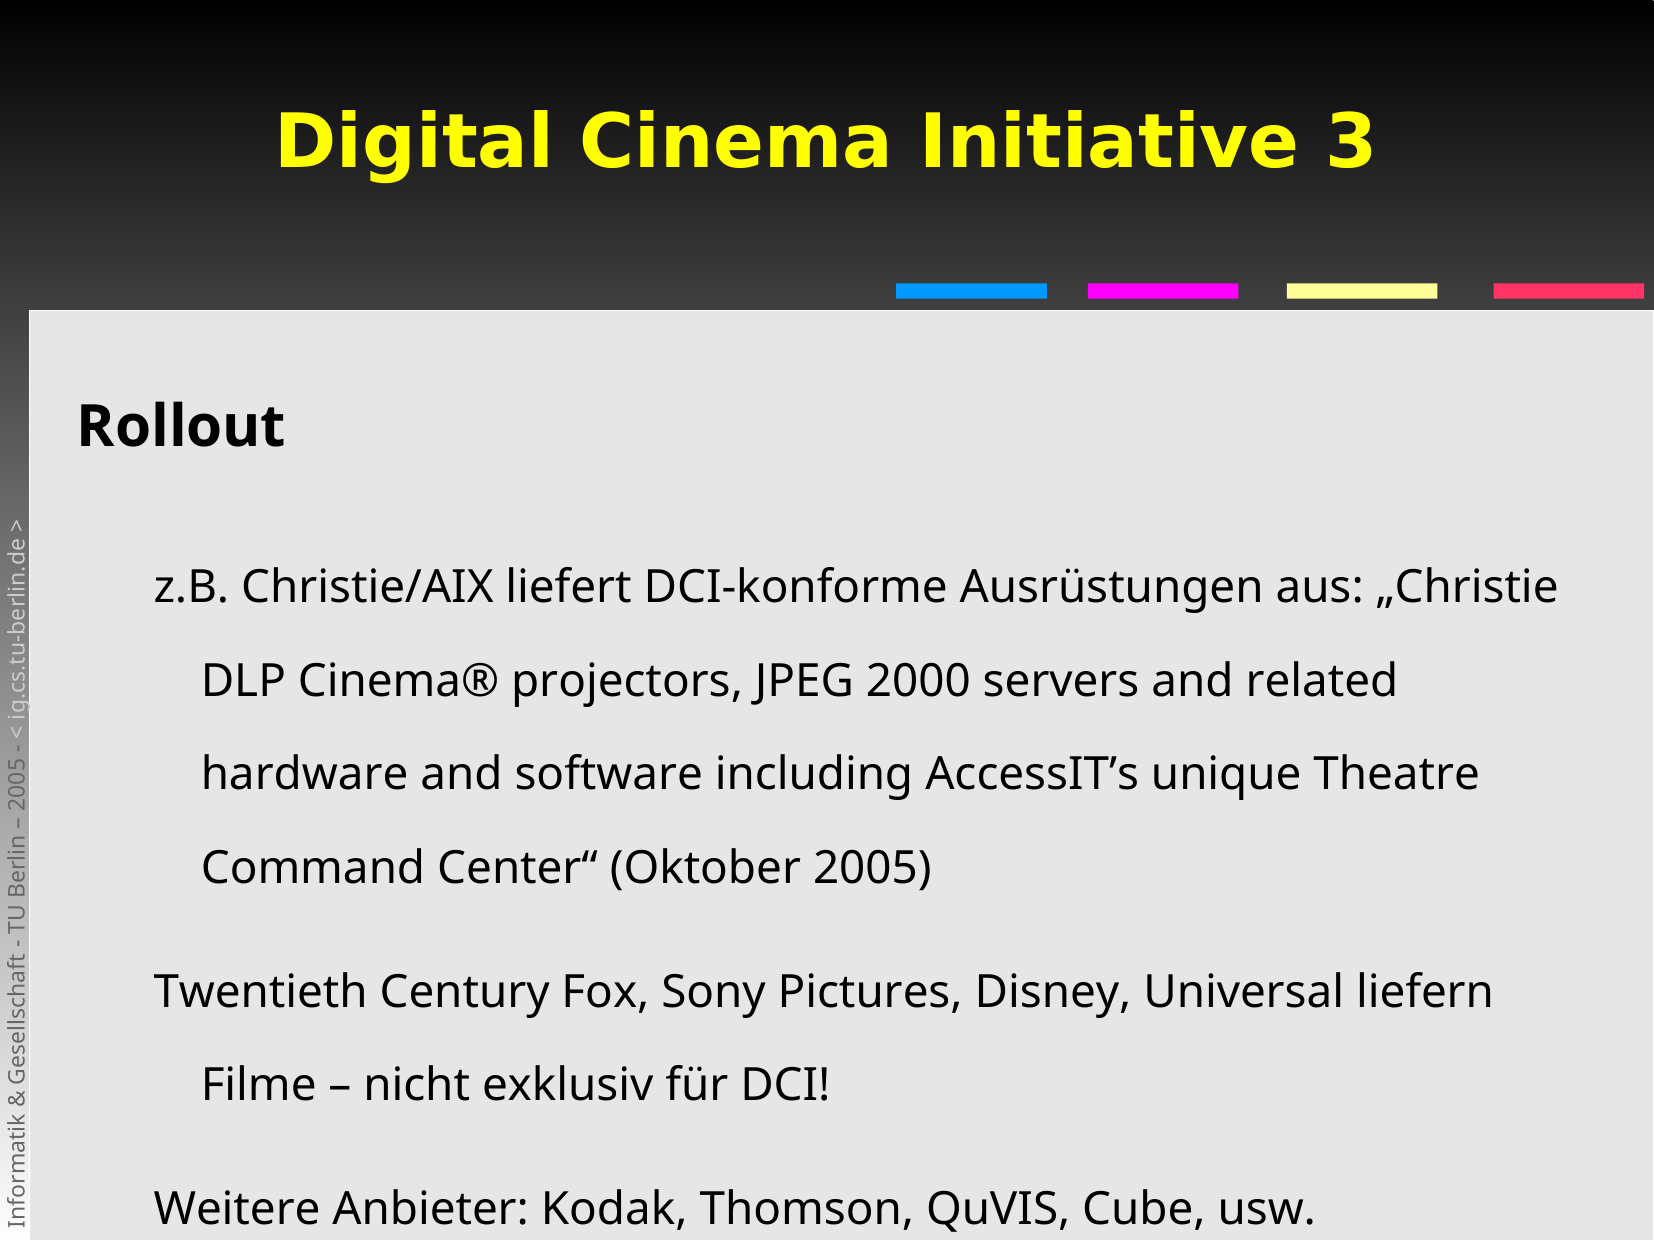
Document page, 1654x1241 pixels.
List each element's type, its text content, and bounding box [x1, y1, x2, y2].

title Digital Cinema Initiative 3 [88, 37, 1565, 246]
list Rollout z.B. Christie/AIX liefert DCI-konforme Ausrüstungen aus: „Christie DLP Cinema® projectors, JPEG 2000 servers and related hardware and software including AccessIT’s unique Theatre Command Center“ (Oktober 2005) Twentieth Century Fox, Sony Pictures, Disney, Universal liefern Filme – nicht exklusiv für DCI! Weitere Anbieter: Kodak, Thomson, QuVIS, Cube, usw. [59, 383, 1595, 1182]
